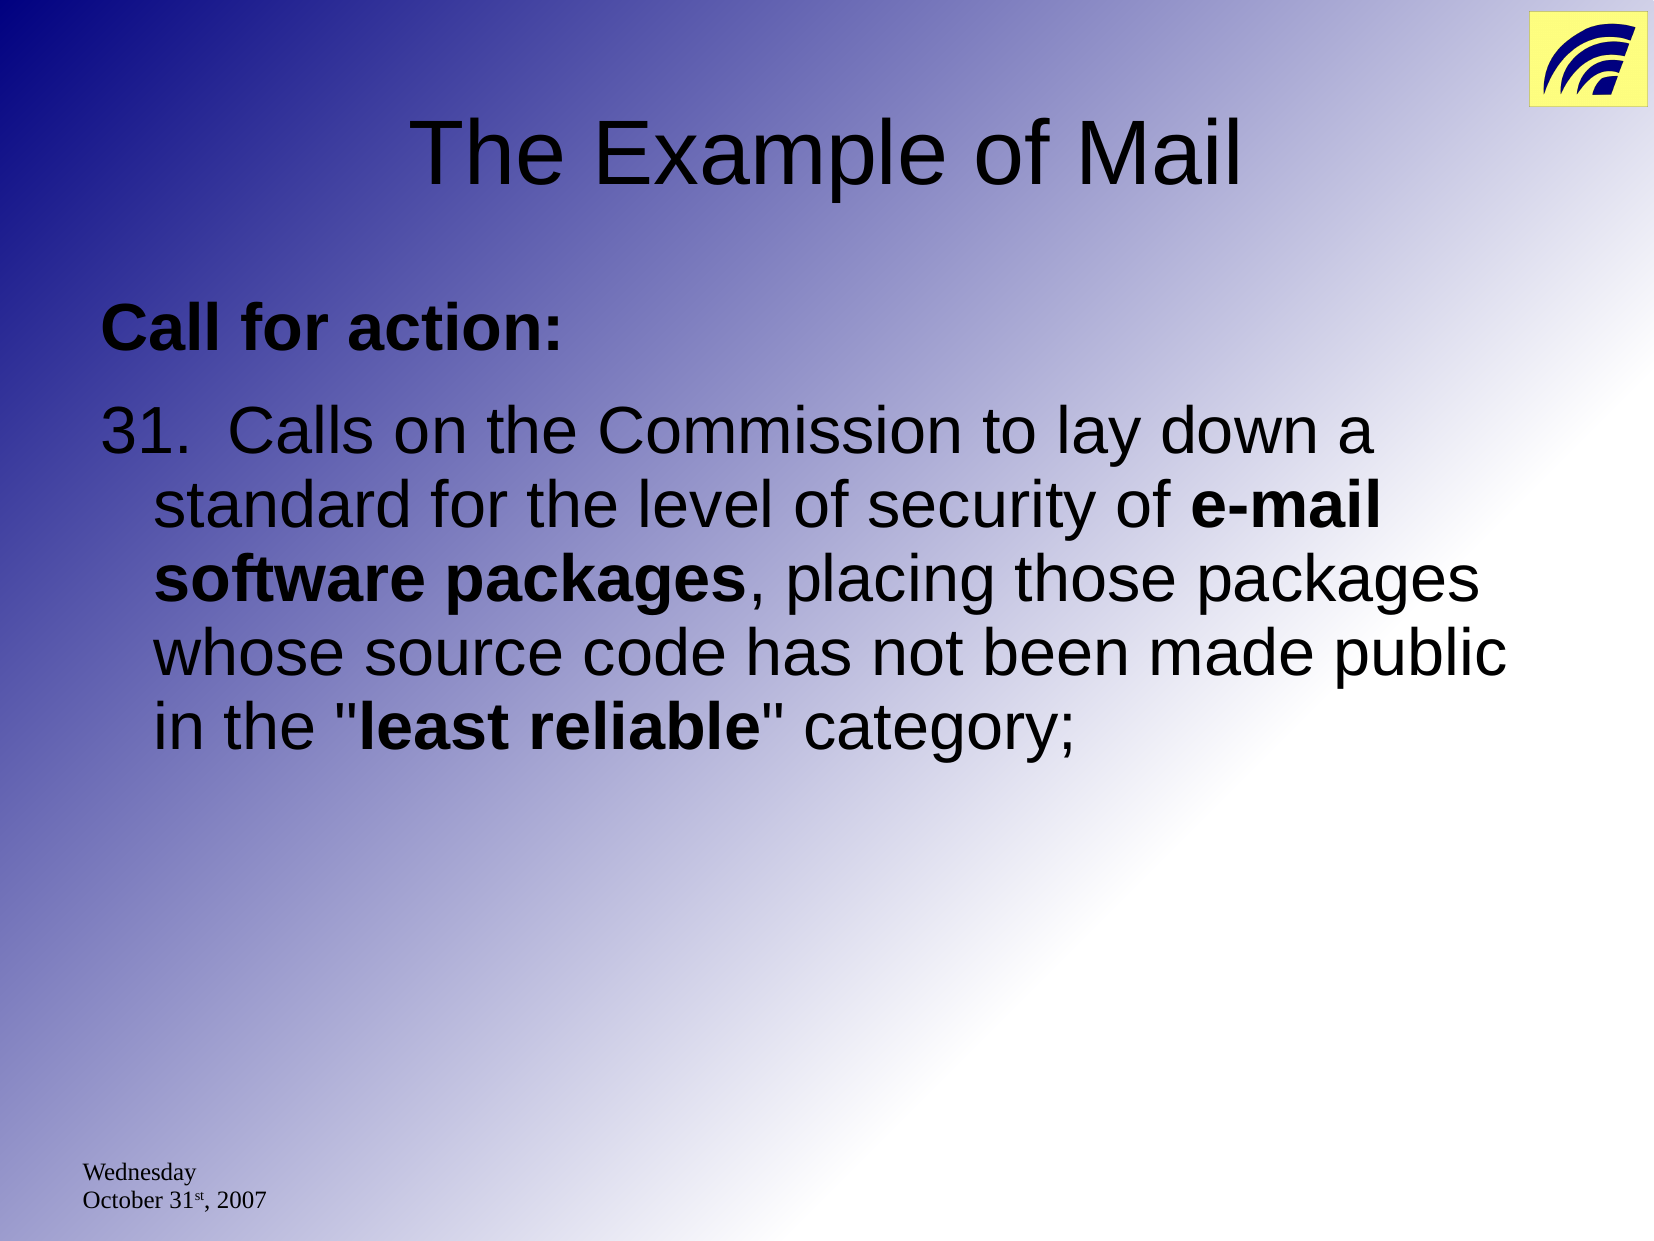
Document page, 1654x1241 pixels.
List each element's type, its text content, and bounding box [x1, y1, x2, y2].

list Call for action: 31. Calls on the Commission to lay down a standard for the level of security of e-mail software packages, placing those packages whose source code has not been made public in the "least reliable" category; [82, 290, 1571, 1094]
picture [1529, 11, 1648, 107]
title The Example of Mail [82, 56, 1571, 250]
